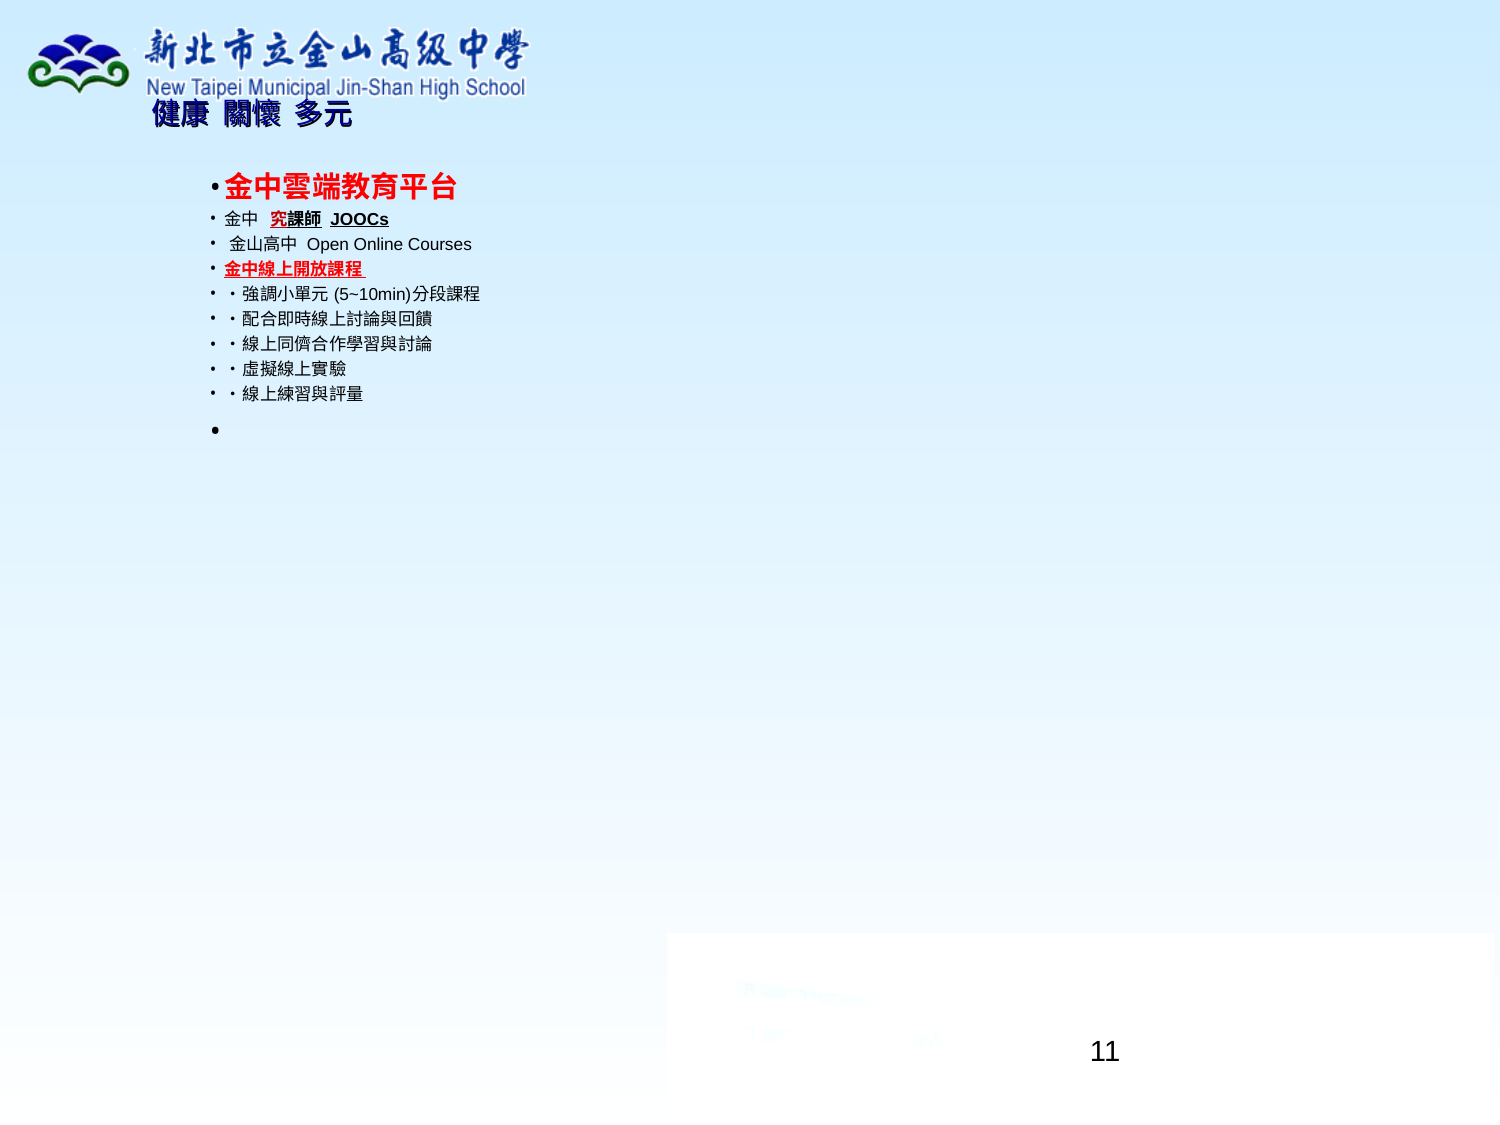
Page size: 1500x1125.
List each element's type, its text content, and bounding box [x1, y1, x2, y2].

list 金中雲端教育平台 金中 究課師 JOOCs 金山高中 Open Online Courses 金中線上開放課程 •強調小單元 (5~10min)分段課程 •配合即時線上討論與回饋 •線上同儕合作學習與討論 •虛擬線上實驗 •線上練習與評量 [194, 160, 1341, 414]
text_box [1074, 1024, 1426, 1103]
